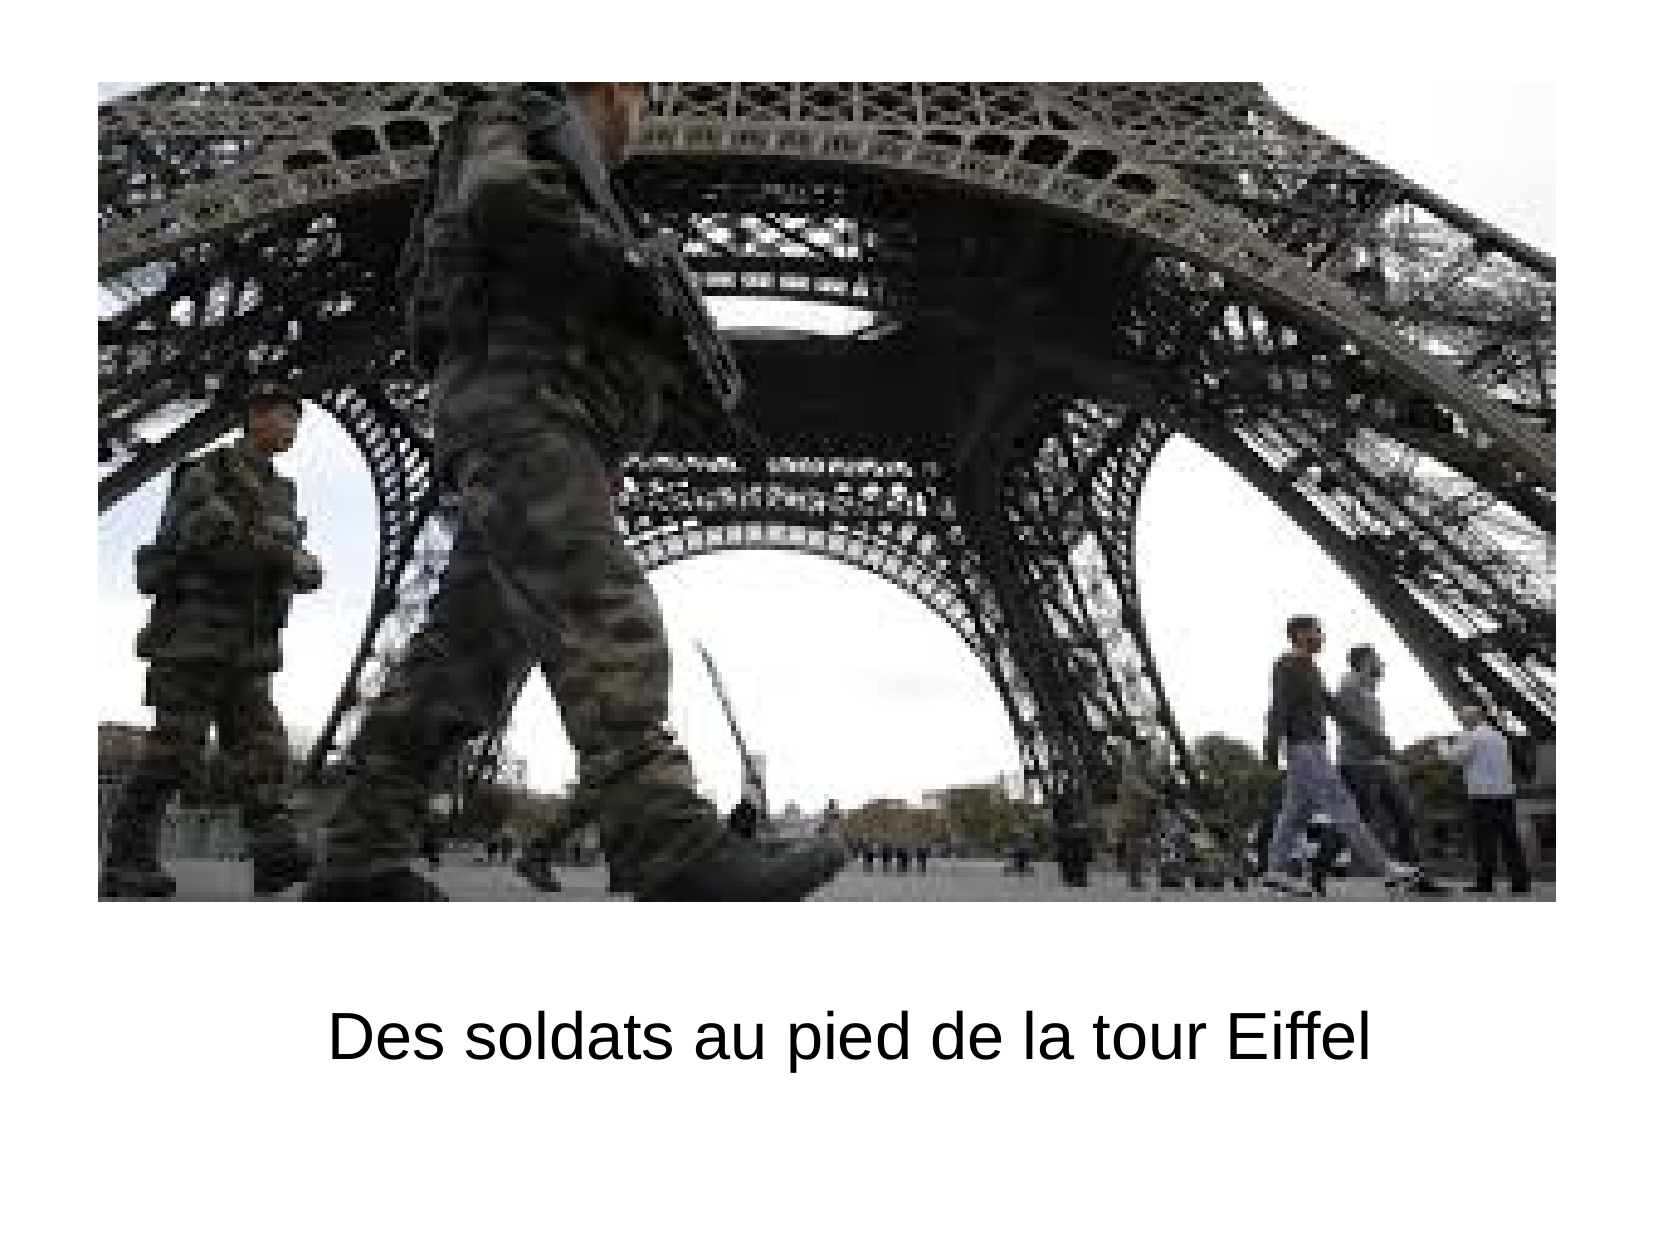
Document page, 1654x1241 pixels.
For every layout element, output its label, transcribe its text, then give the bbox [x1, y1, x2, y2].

title Des soldats au pied de la tour Eiffel [106, 933, 1595, 1141]
picture [98, 82, 1556, 902]
